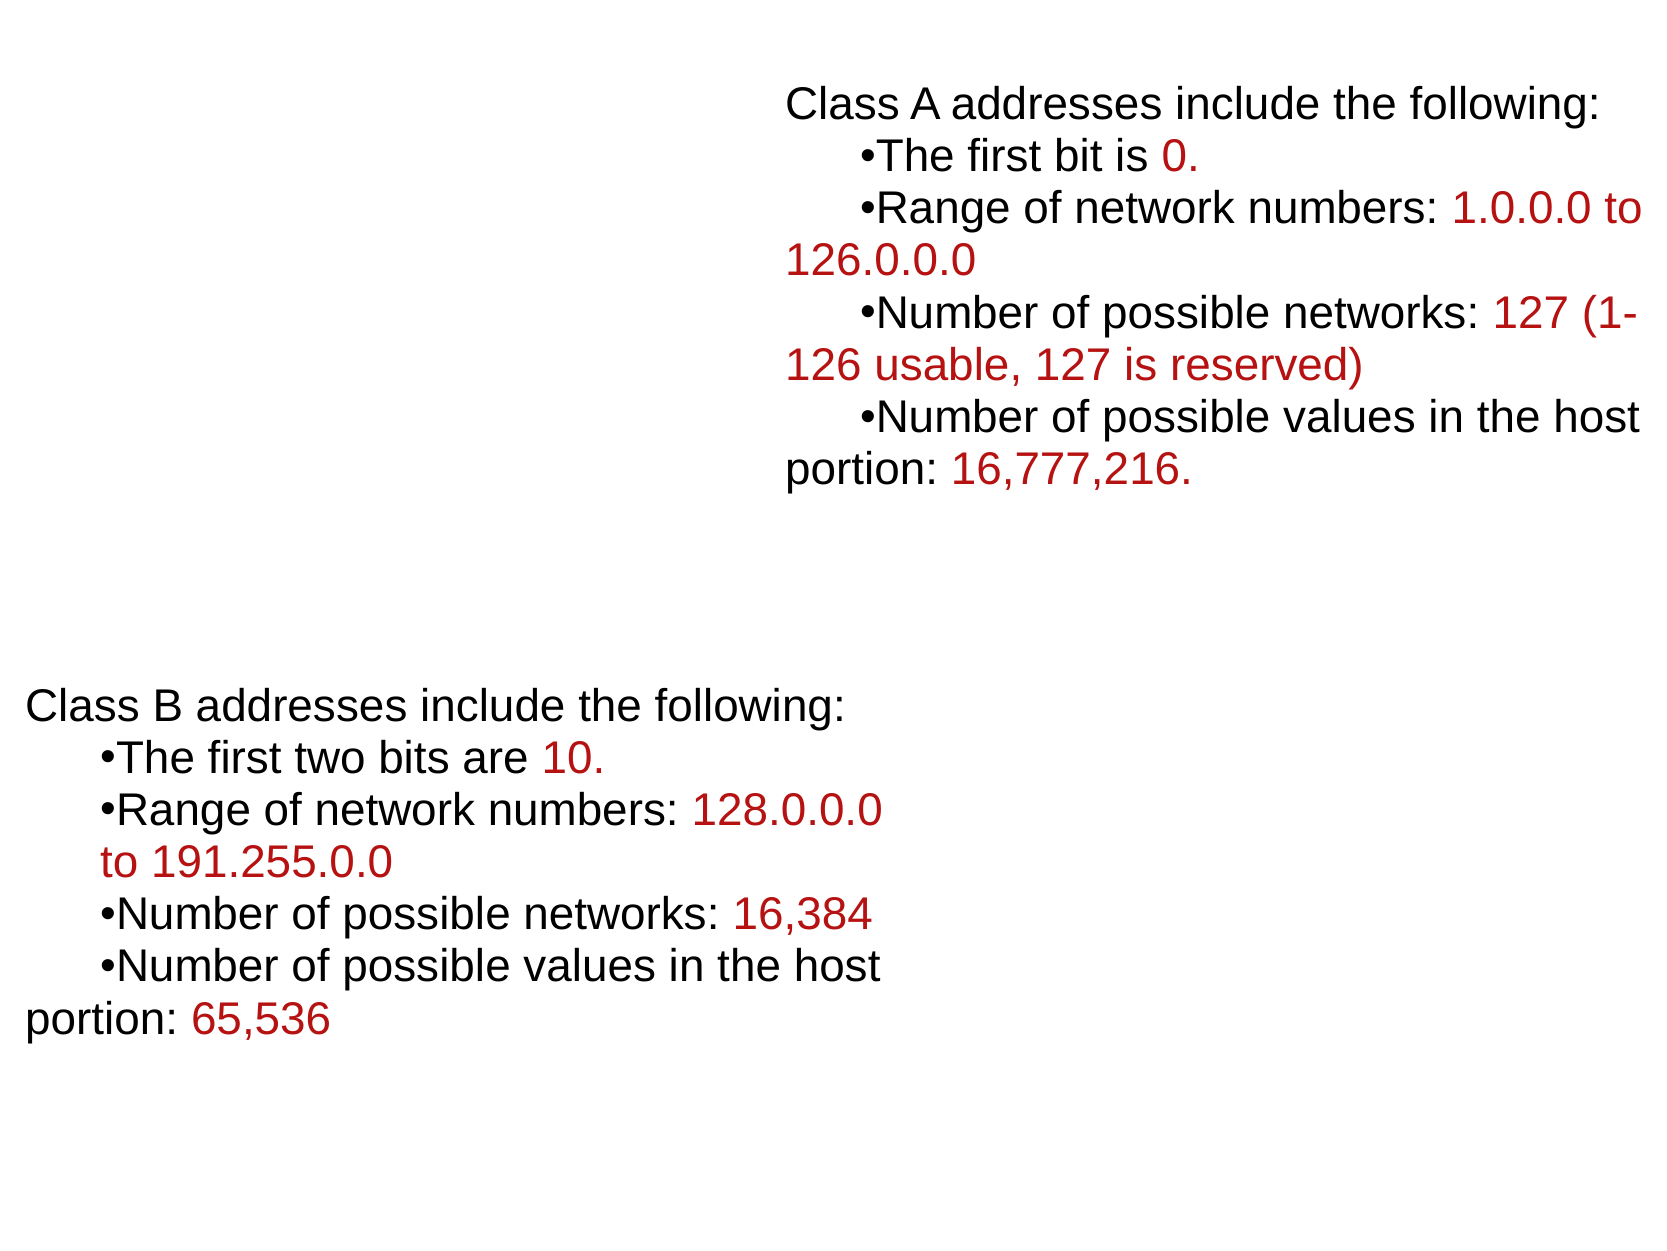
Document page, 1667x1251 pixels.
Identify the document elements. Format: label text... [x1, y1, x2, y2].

text_box Class B addresses include the following: The first two bits are 10. Range of network numbers: 128.0.0.0 to 191.255.0.0 Number of possible networks: 16,384 Number of possible values in the host portion: 65,536 [25, 619, 900, 1045]
text_box Class A addresses include the following: The first bit is 0. Range of network numbers: 1.0.0.0 to 126.0.0.0 Number of possible networks: 127 (1- 126 usable, 127 is reserved) Number of possible values in the host portion: 16,777,216. [785, 77, 1660, 496]
